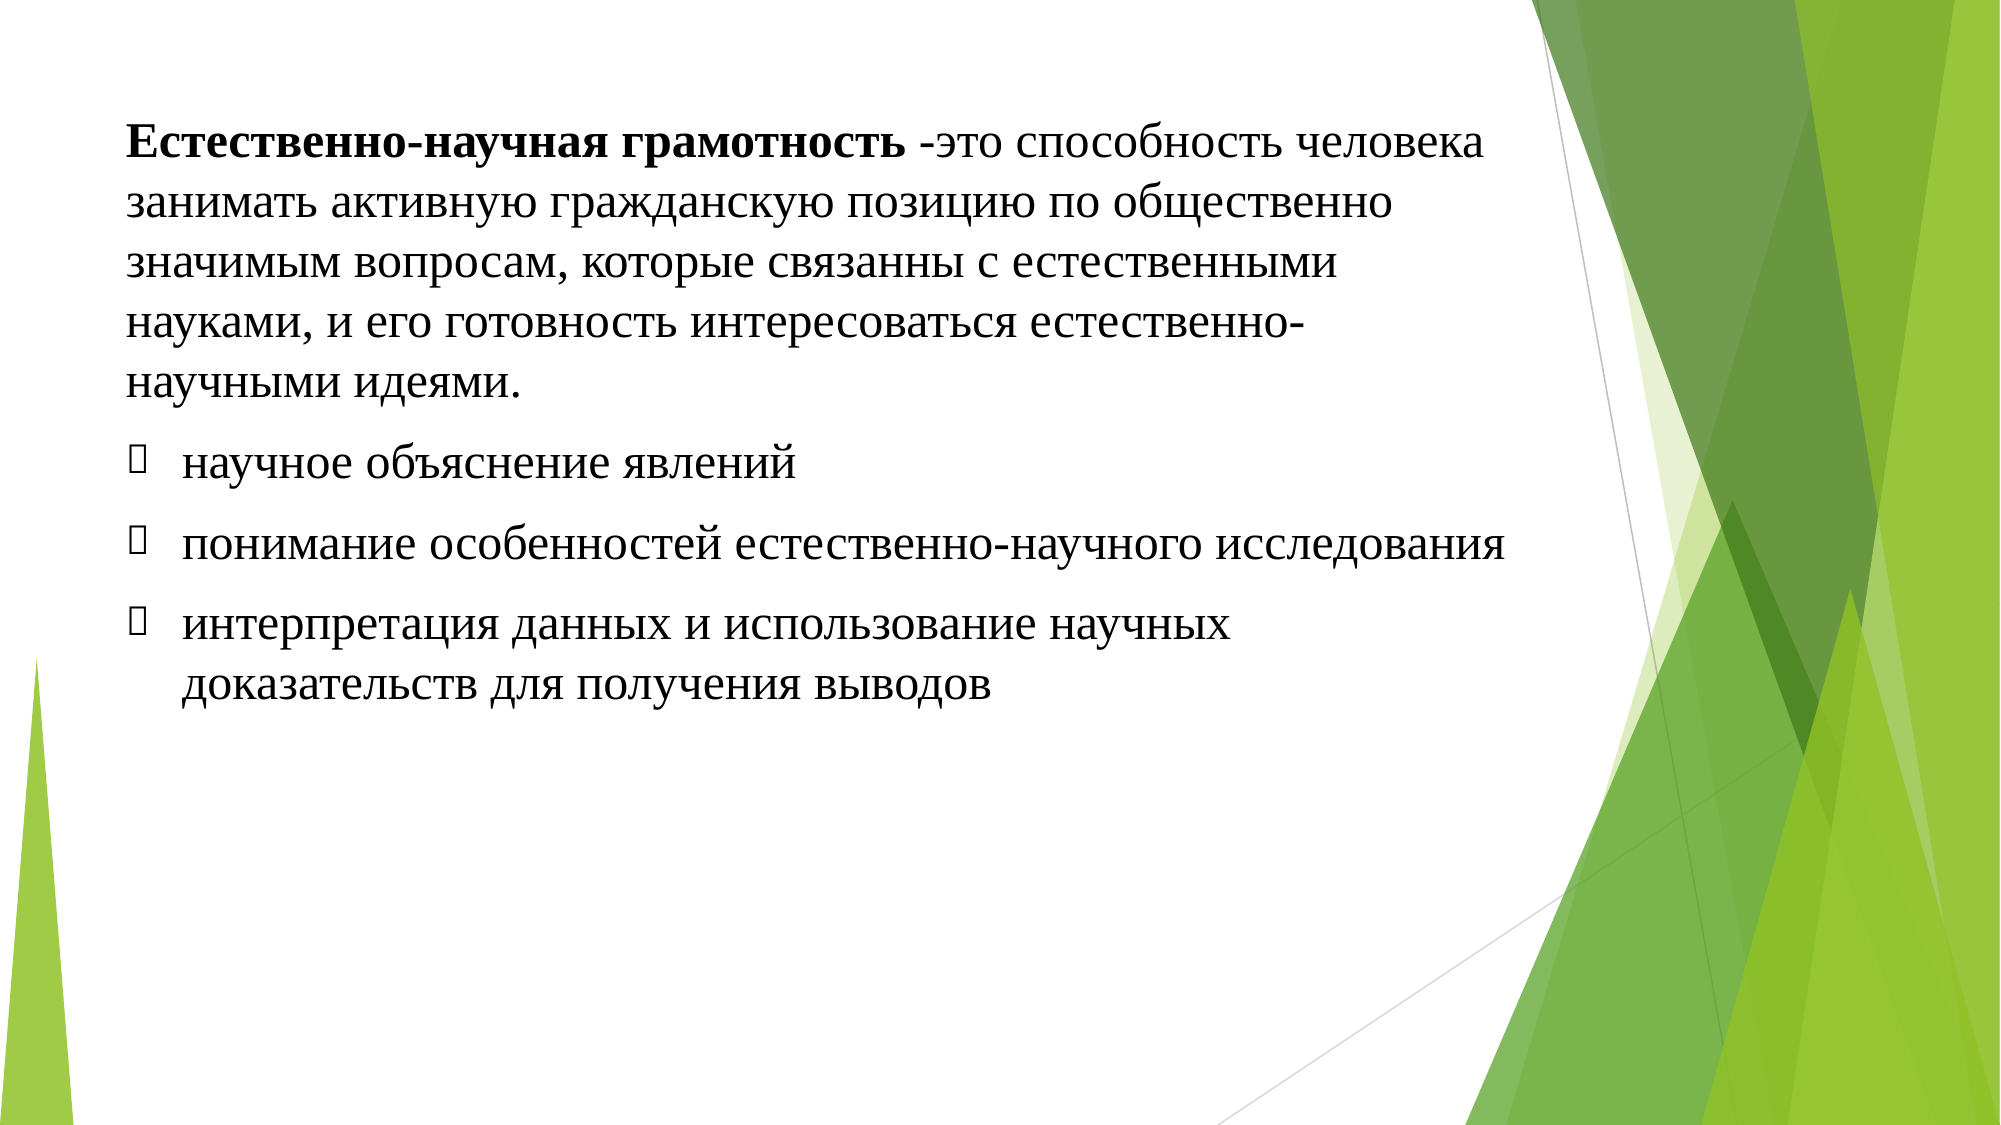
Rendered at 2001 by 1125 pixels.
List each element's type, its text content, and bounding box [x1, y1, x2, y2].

list Естественно-научная грамотность -это способность человека занимать активную гражданскую позицию по общественно значимым вопросам, которые связанны с естественными науками, и его готовность интересоваться естественно-научными идеями. научное объяснение явлений понимание особенностей естественно-научного исследования интерпретация данных и использование научных доказательств для получения выводов [111, 99, 1522, 991]
